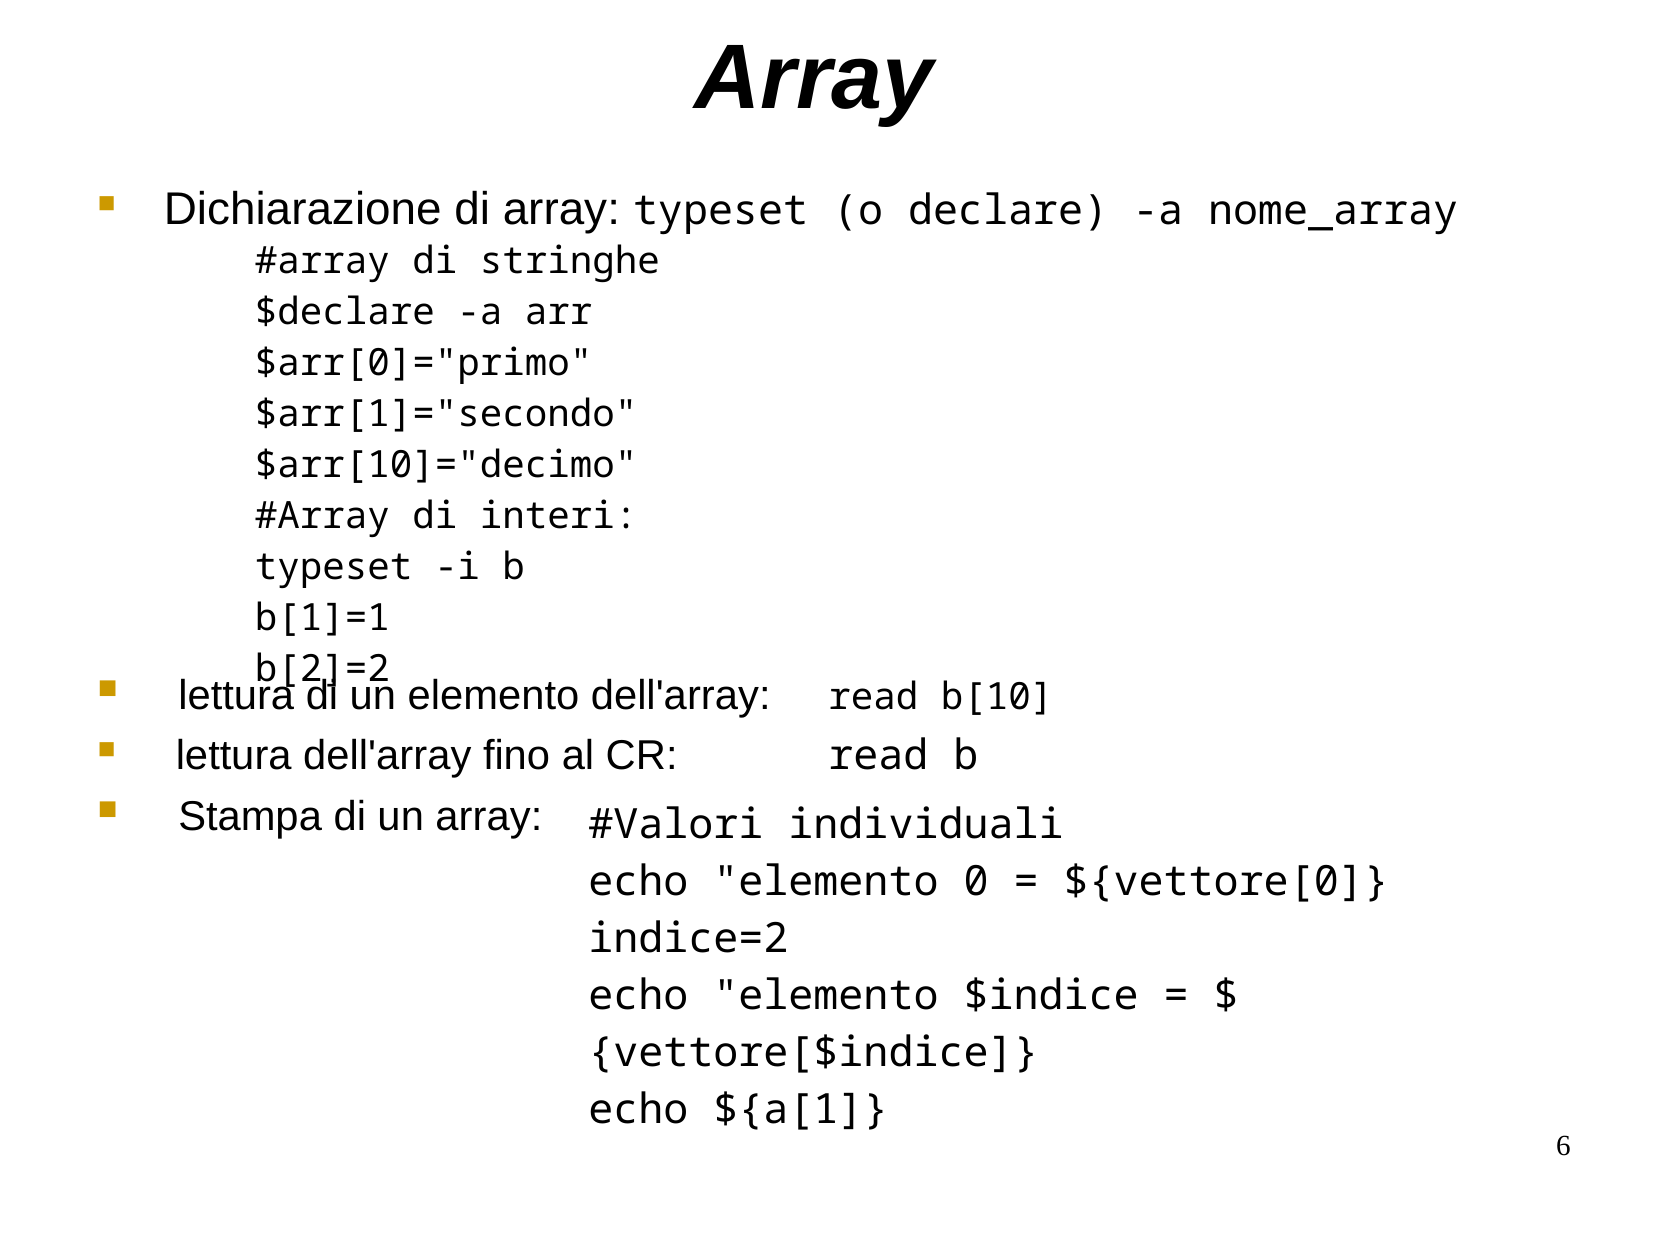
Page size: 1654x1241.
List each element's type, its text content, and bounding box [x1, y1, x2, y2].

list Dichiarazione di array: typeset (o declare) -a nome_array lettura di un elemento dell'array: read b[10] lettura dell'array fino al CR: read b Stampa di un array: [82, 171, 1636, 991]
text_box #array di stringhe $declare -a arr $arr[0]="primo" $arr[1]="secondo" $arr[10]="decimo" #Array di interi: typeset -i b b[1]=1 b[2]=2 [240, 225, 1276, 633]
text_box #Valori individuali echo "elemento 0 = ${vettore[0]} indice=2 echo "elemento $indice = ${vettore[$indice]} echo ${a[1]} [573, 786, 1654, 1141]
title Array [82, 9, 1571, 171]
